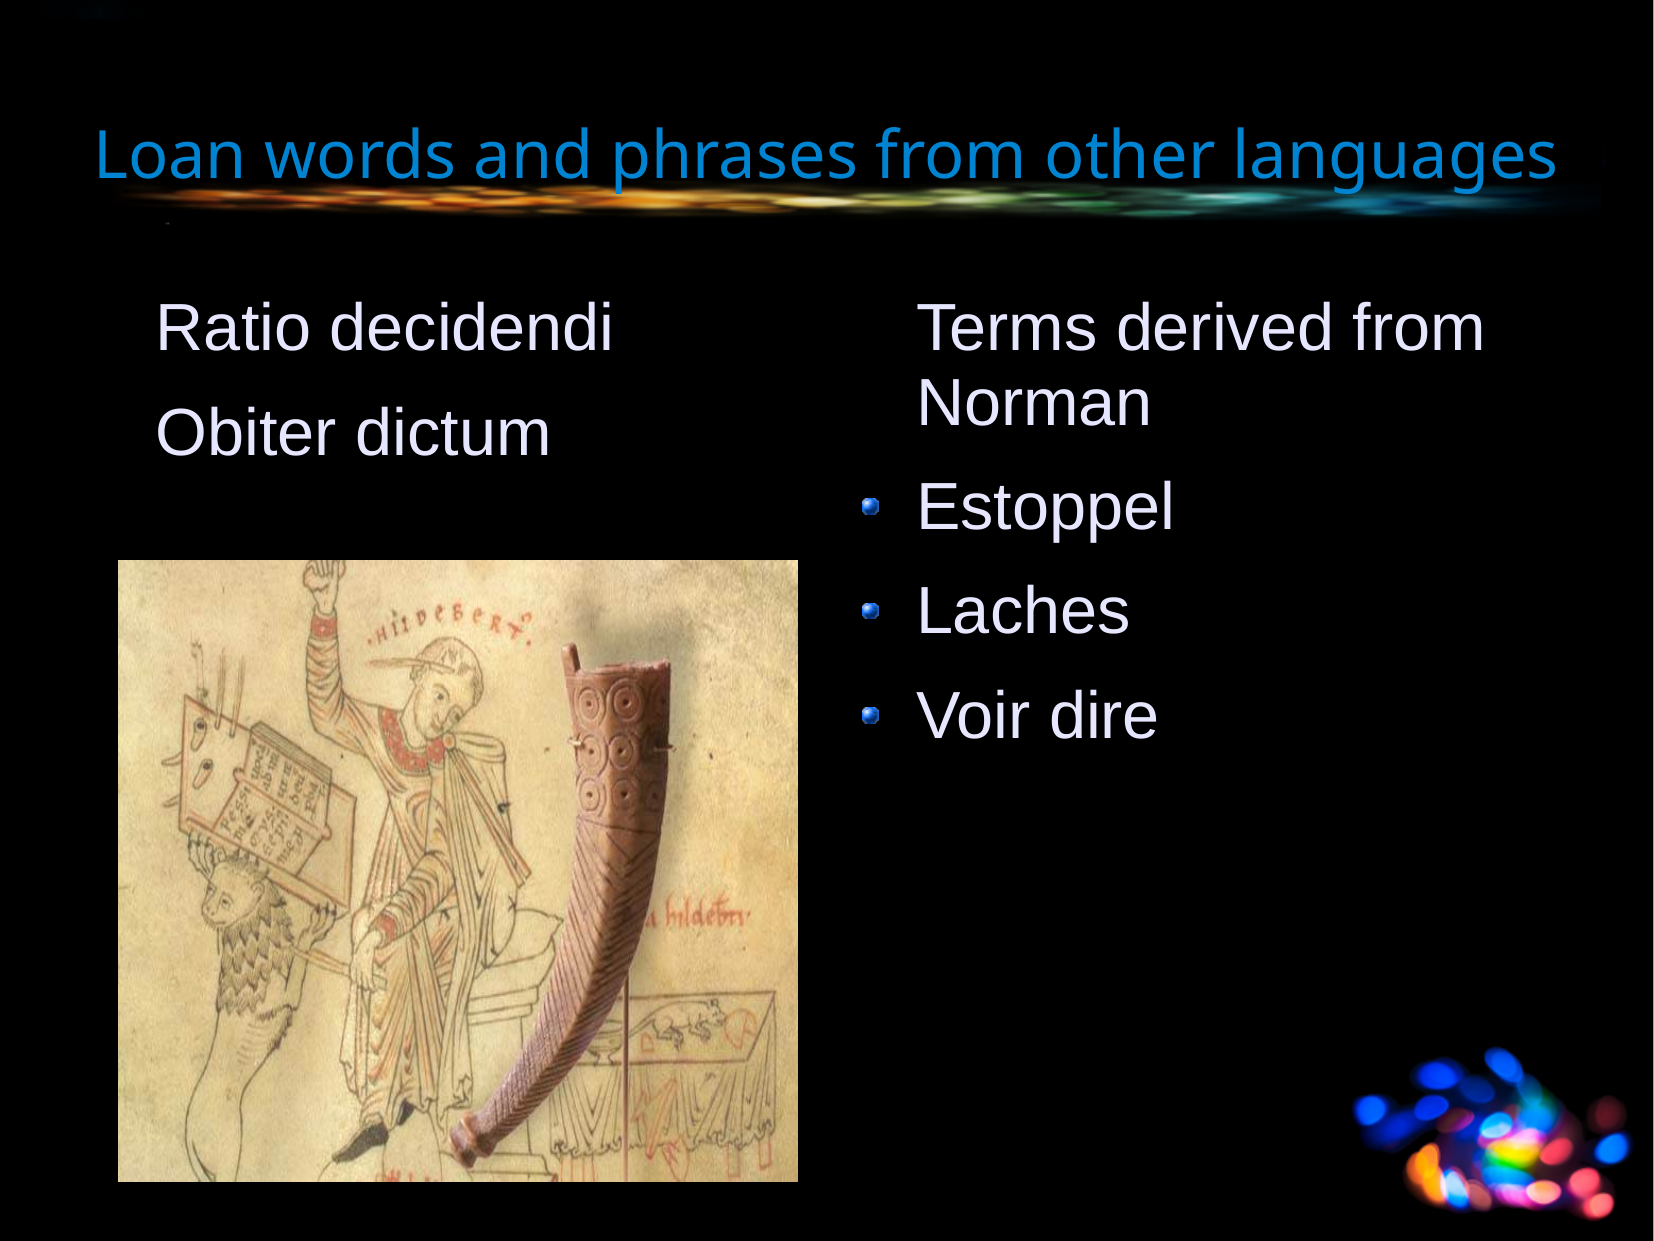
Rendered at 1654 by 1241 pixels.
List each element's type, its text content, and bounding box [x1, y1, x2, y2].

list Ratio decidendi Obiter dictum [82, 290, 809, 1109]
picture [0, 0, 1654, 1241]
title Loan words and phrases from other languages [82, 49, 1571, 257]
list Terms derived from Norman Estoppel Laches Voir dire [845, 290, 1572, 1094]
